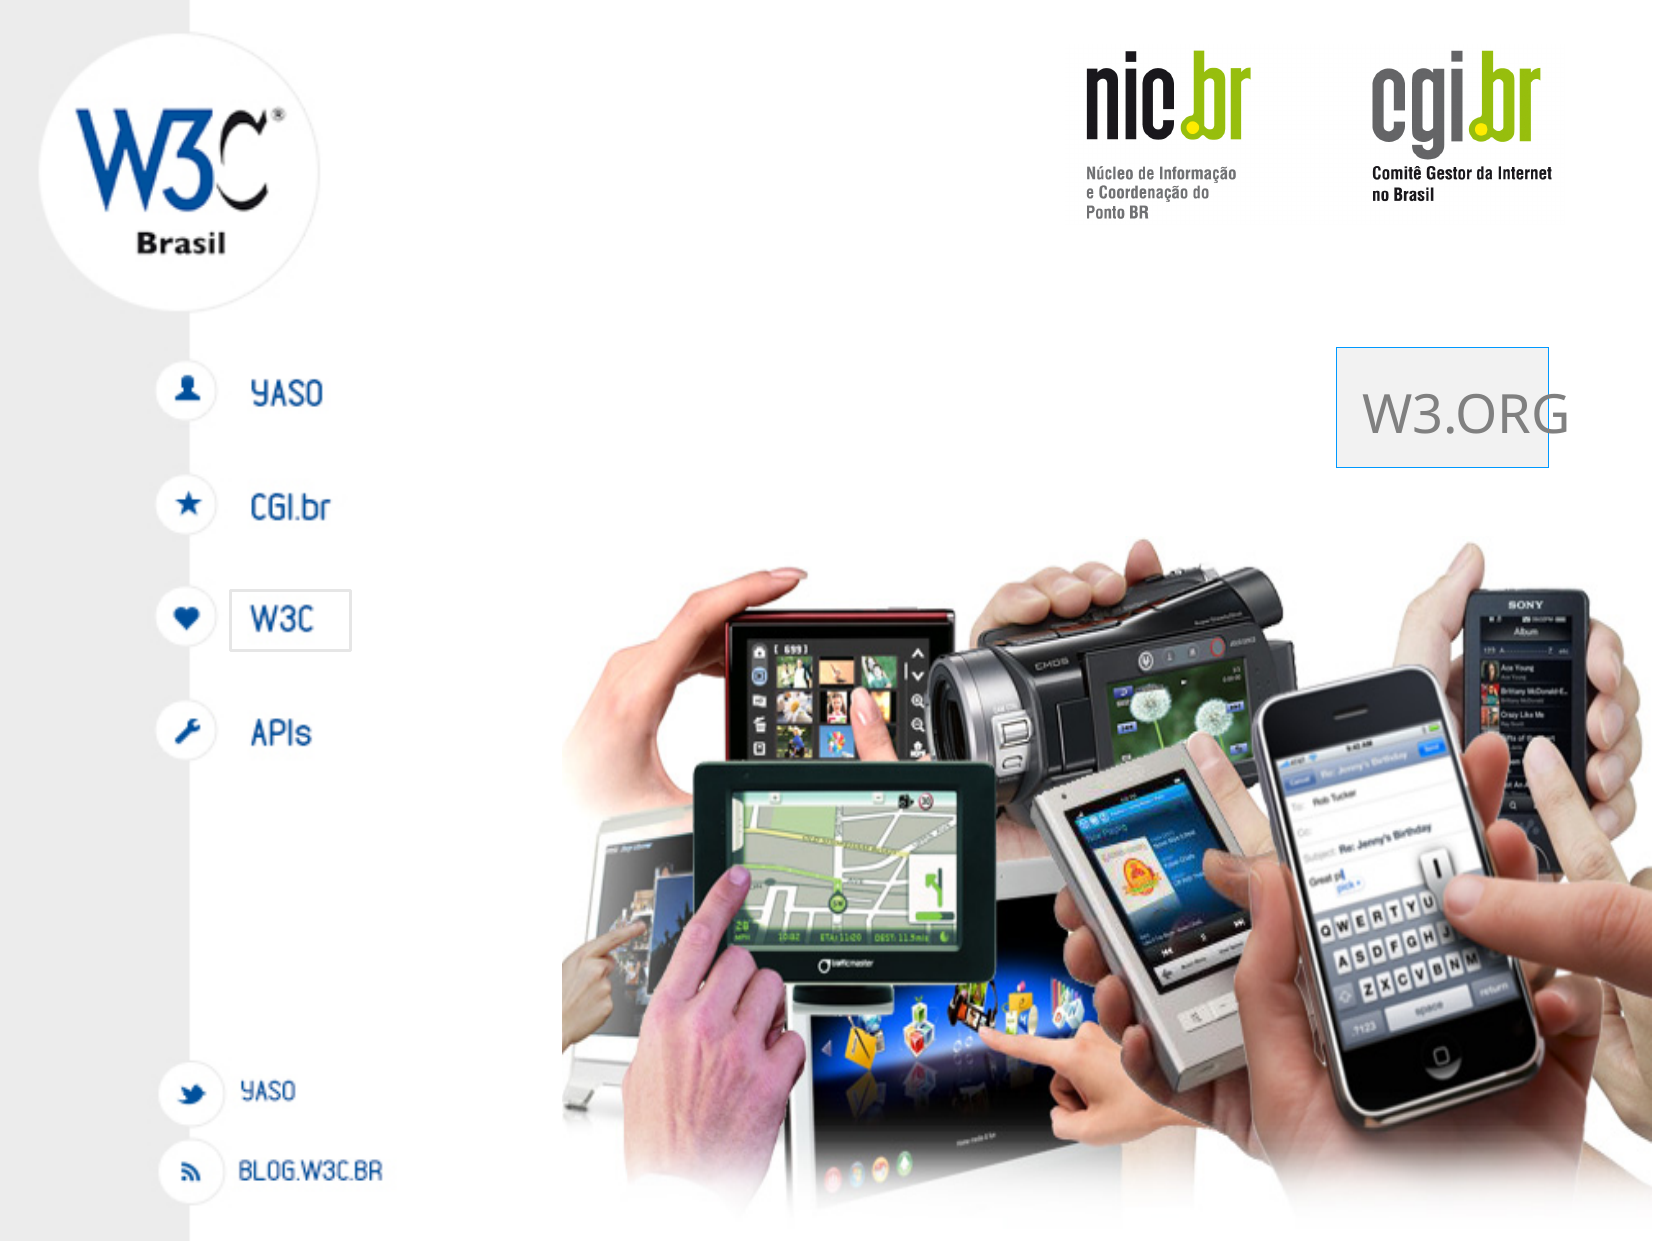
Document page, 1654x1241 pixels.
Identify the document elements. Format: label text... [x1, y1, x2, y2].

picture [0, 0, 1654, 1241]
text_box [1336, 347, 1549, 468]
text_box [1543, 399, 1549, 429]
text_box W3.ORG [1347, 367, 1543, 442]
